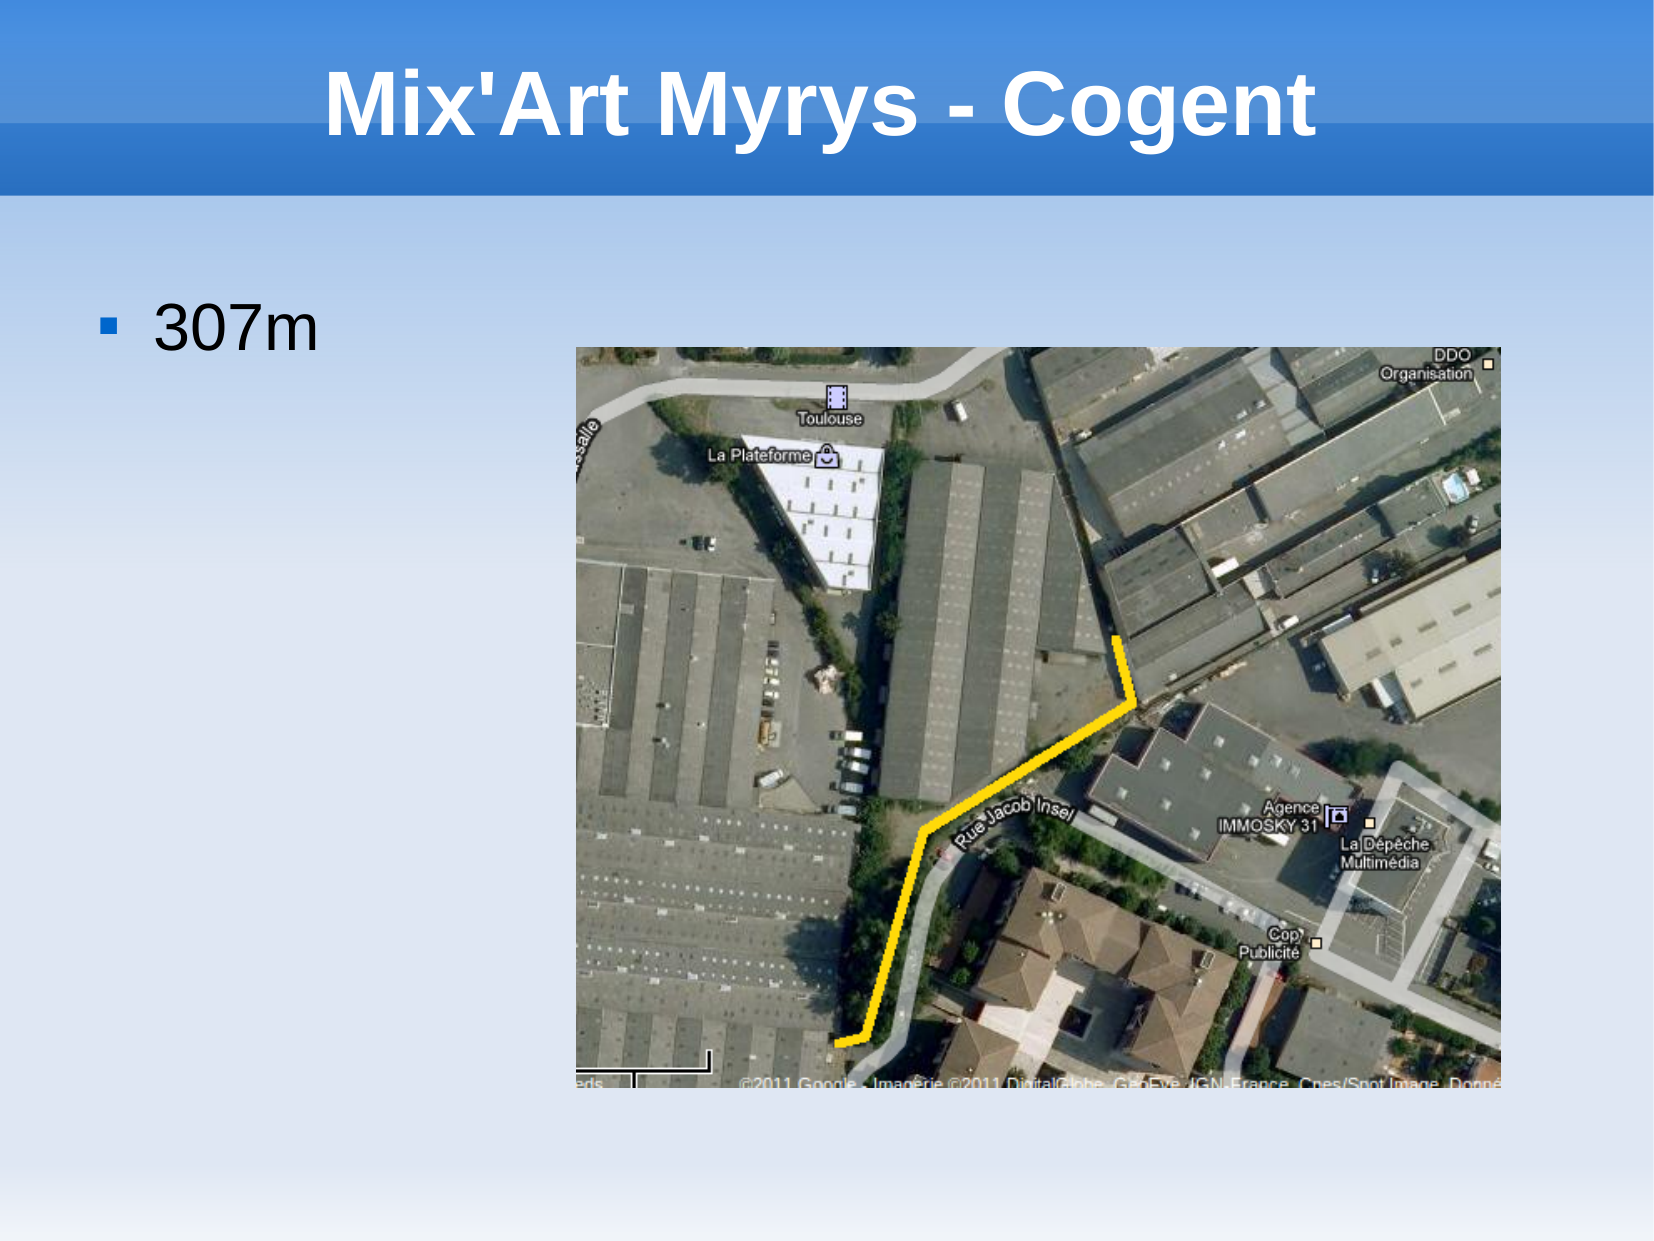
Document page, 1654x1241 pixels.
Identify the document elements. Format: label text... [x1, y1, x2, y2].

list 307m [82, 290, 1571, 1094]
picture [0, 0, 1654, 1241]
title Mix'Art Myrys - Cogent [76, 7, 1565, 200]
